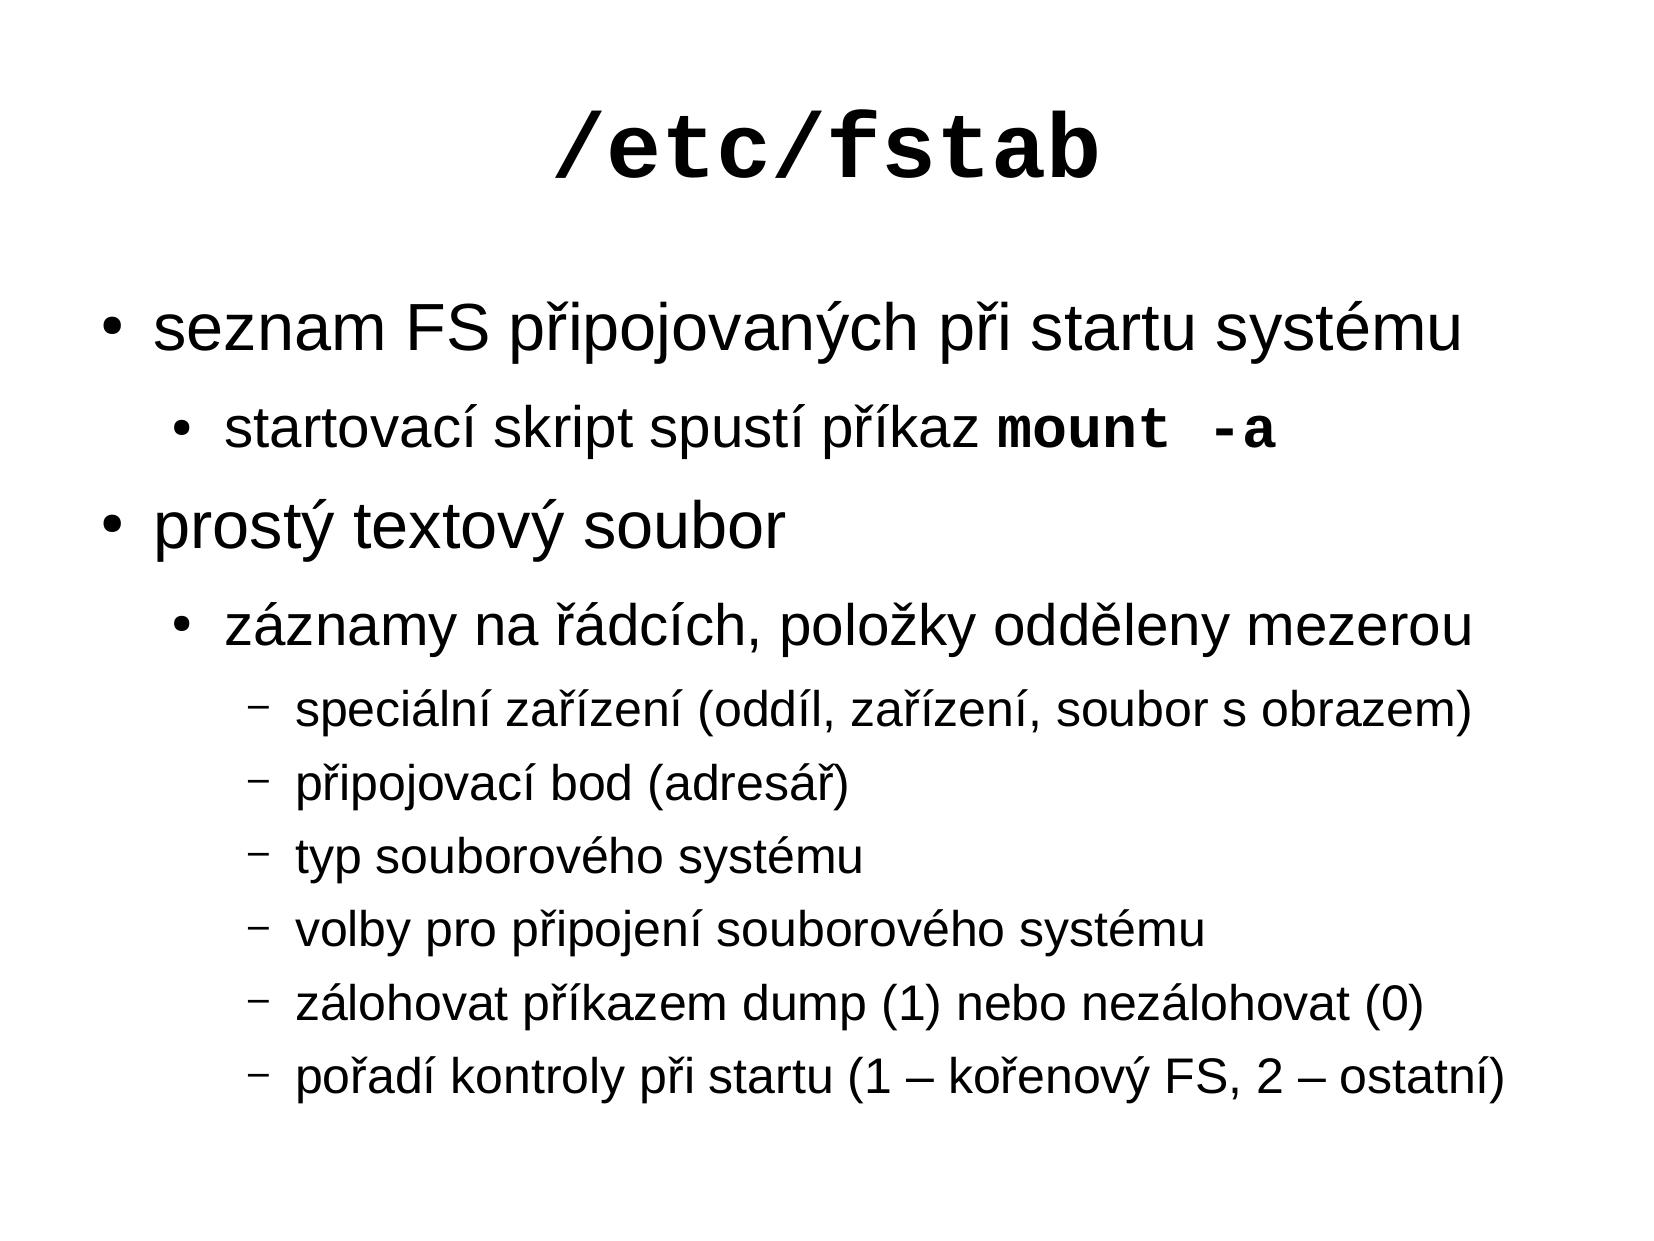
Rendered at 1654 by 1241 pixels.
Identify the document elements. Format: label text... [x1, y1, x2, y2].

title /etc/fstab [82, 49, 1571, 257]
list seznam FS připojovaných při startu systému startovací skript spustí příkaz mount -a prostý textový soubor záznamy na řádcích, položky odděleny mezerou speciální zařízení (oddíl, zařízení, soubor s obrazem) připojovací bod (adresář) typ souborového systému volby pro připojení souborového systému zálohovat příkazem dump (1) nebo nezálohovat (0) pořadí kontroly při startu (1 – kořenový FS, 2 – ostatní) [82, 290, 1571, 1109]
